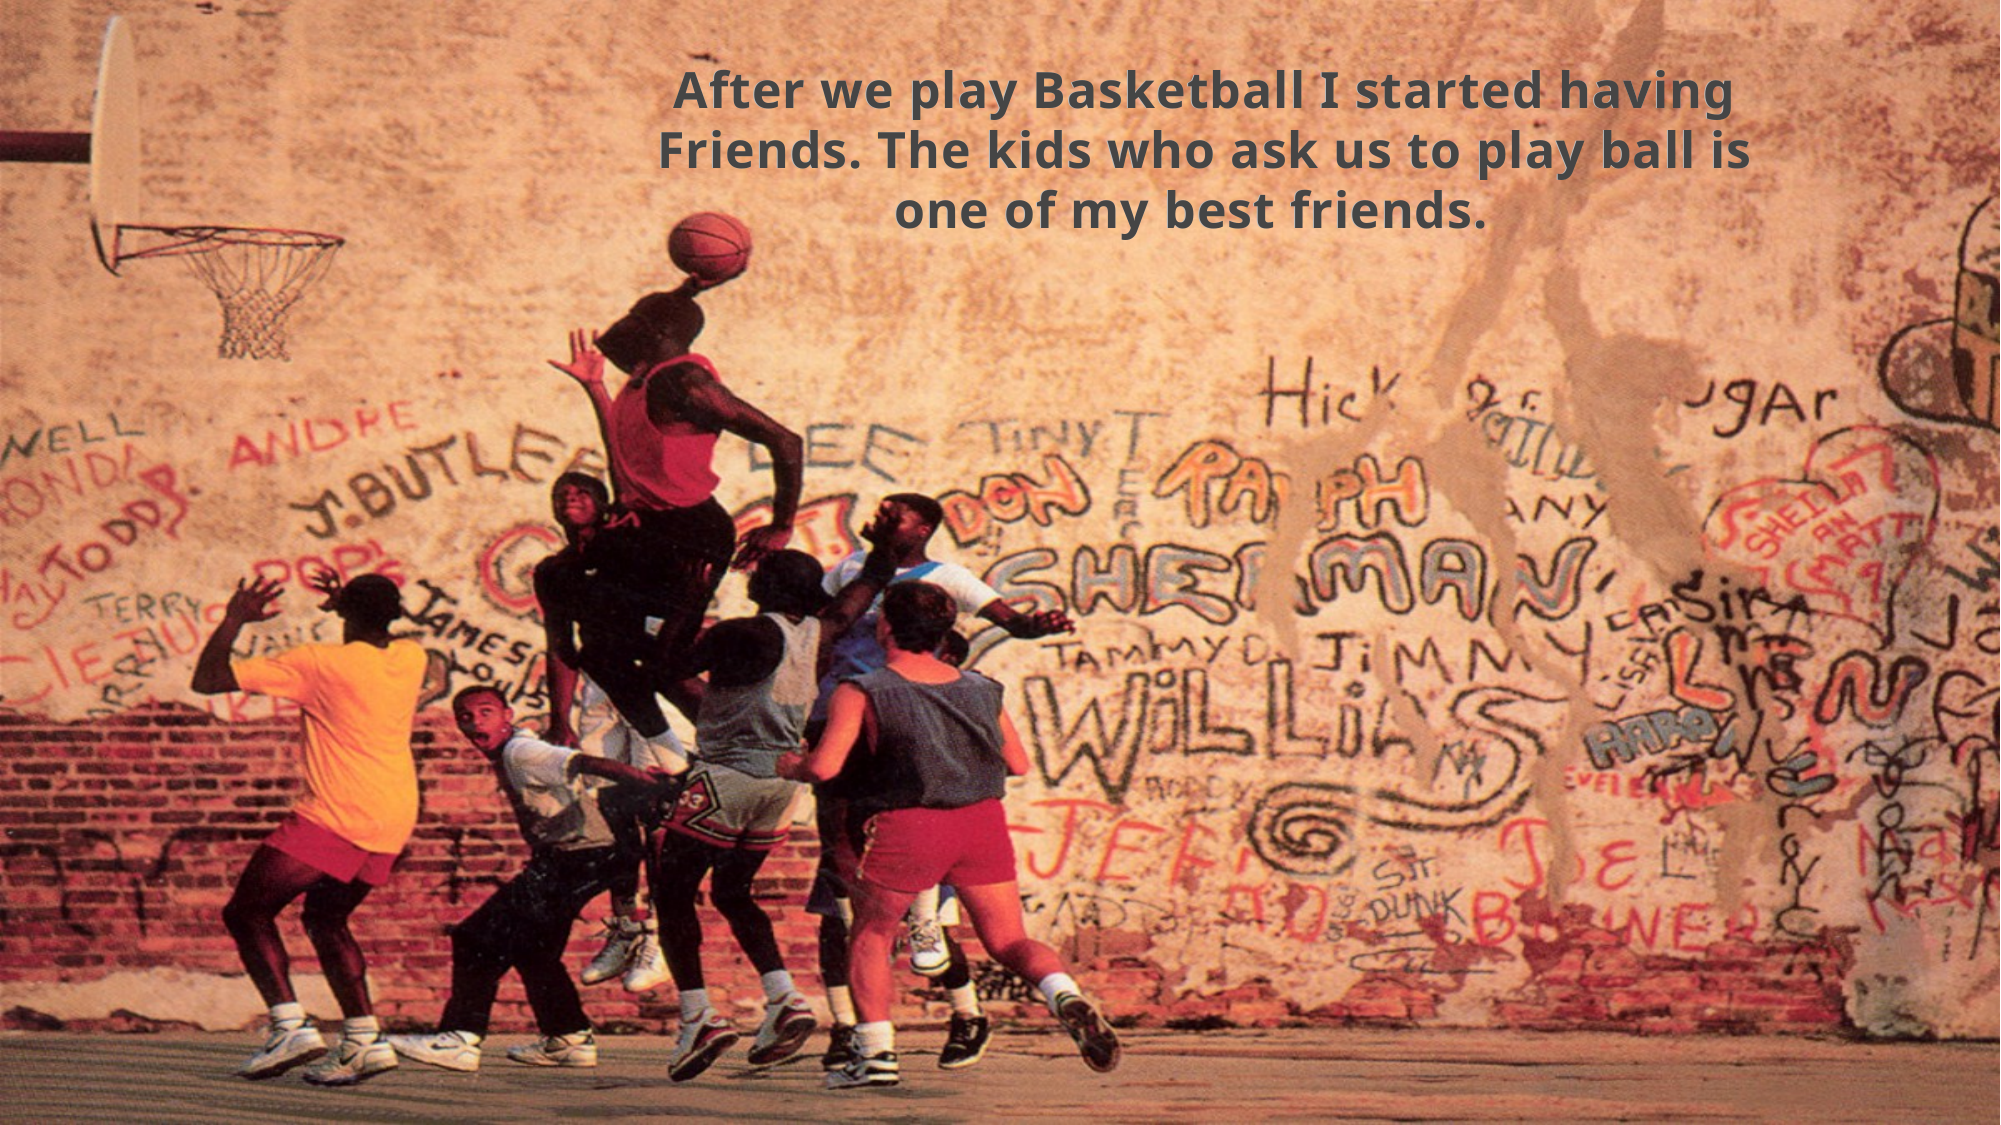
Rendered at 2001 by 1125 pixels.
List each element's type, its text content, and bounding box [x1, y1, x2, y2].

text_box After we play Basketball I started having Friends. The kids who ask us to play ball is one of my best friends. [642, 51, 1769, 246]
picture [0, 0, 2000, 1125]
